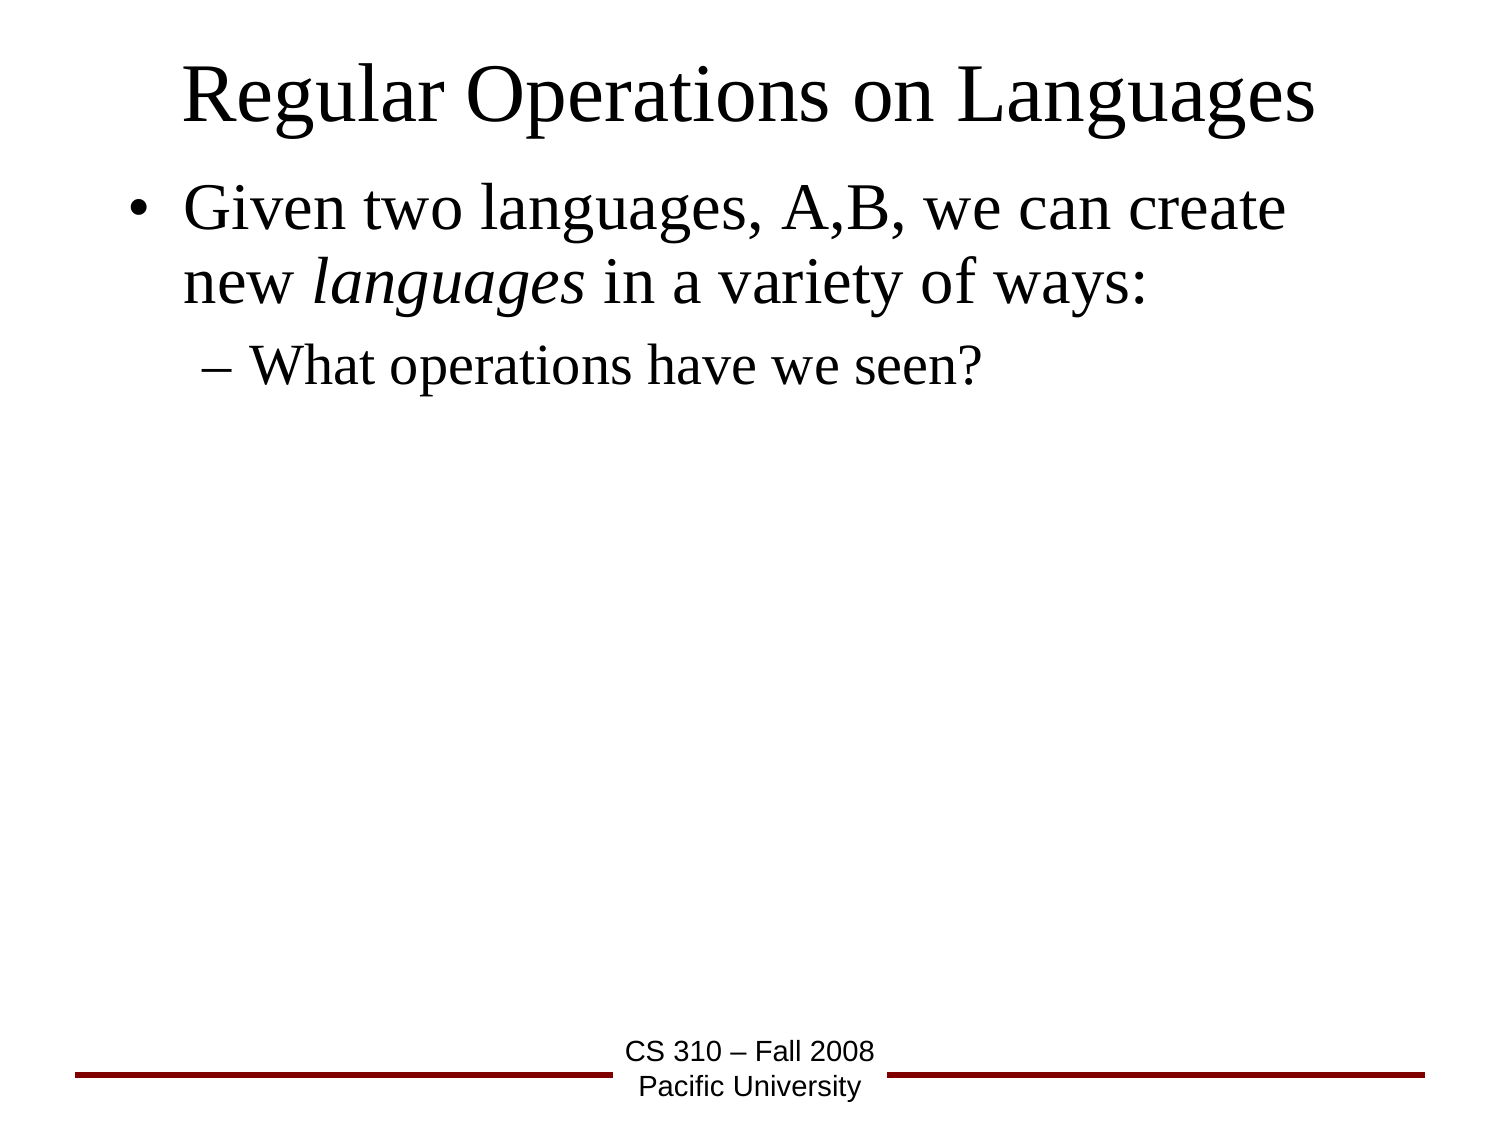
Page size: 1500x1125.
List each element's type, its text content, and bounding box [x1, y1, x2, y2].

title Regular Operations on Languages [112, 37, 1388, 150]
list Given two languages, A,B, we can create new languages in a variety of ways: What operations have we seen? [112, 162, 1388, 1000]
